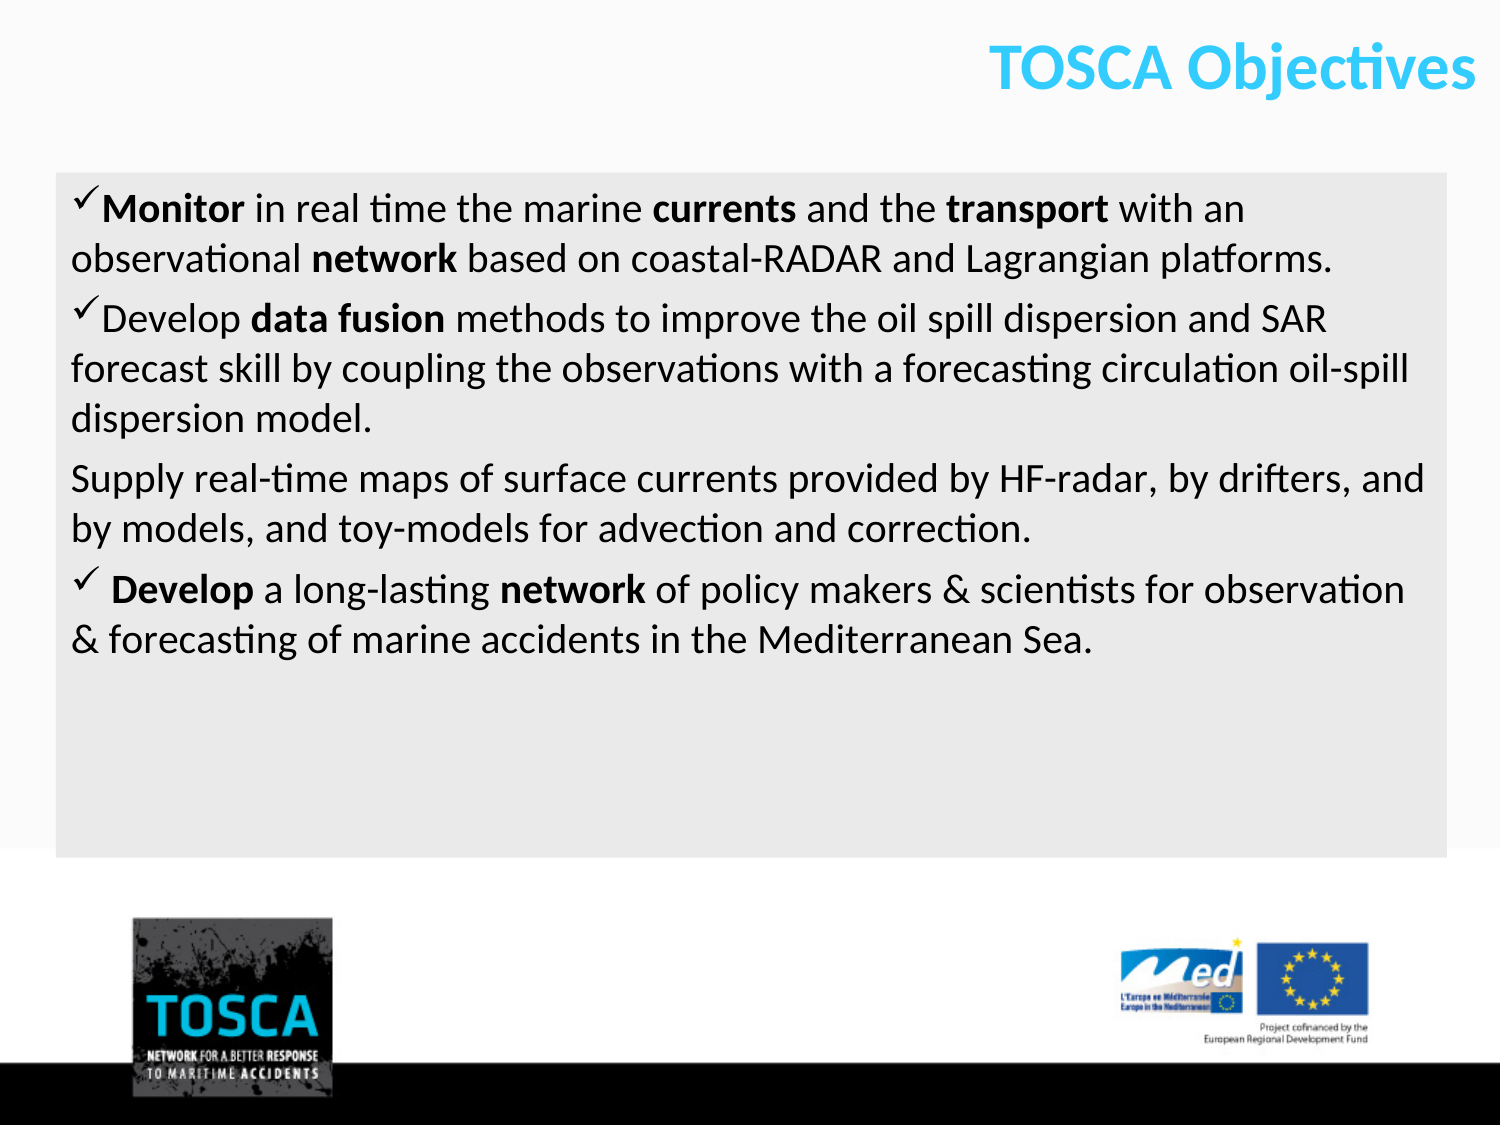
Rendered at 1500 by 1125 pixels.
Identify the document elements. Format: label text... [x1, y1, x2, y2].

picture [0, 0, 1500, 1125]
text_box Monitor in real time the marine currents and the transport with an observational network based on coastal-RADAR and Lagrangian platforms. Develop data fusion methods to improve the oil spill dispersion and SAR forecast skill by coupling the observations with a forecasting circulation oil-spill dispersion model. Supply real-time maps of surface currents provided by HF-radar, by drifters, and by models, and toy-models for advection and correction. Develop a long-lasting network of policy makers & scientists for observation & forecasting of marine accidents in the Mediterranean Sea. [55, 172, 1447, 858]
title TOSCA Objectives [708, 0, 1493, 125]
